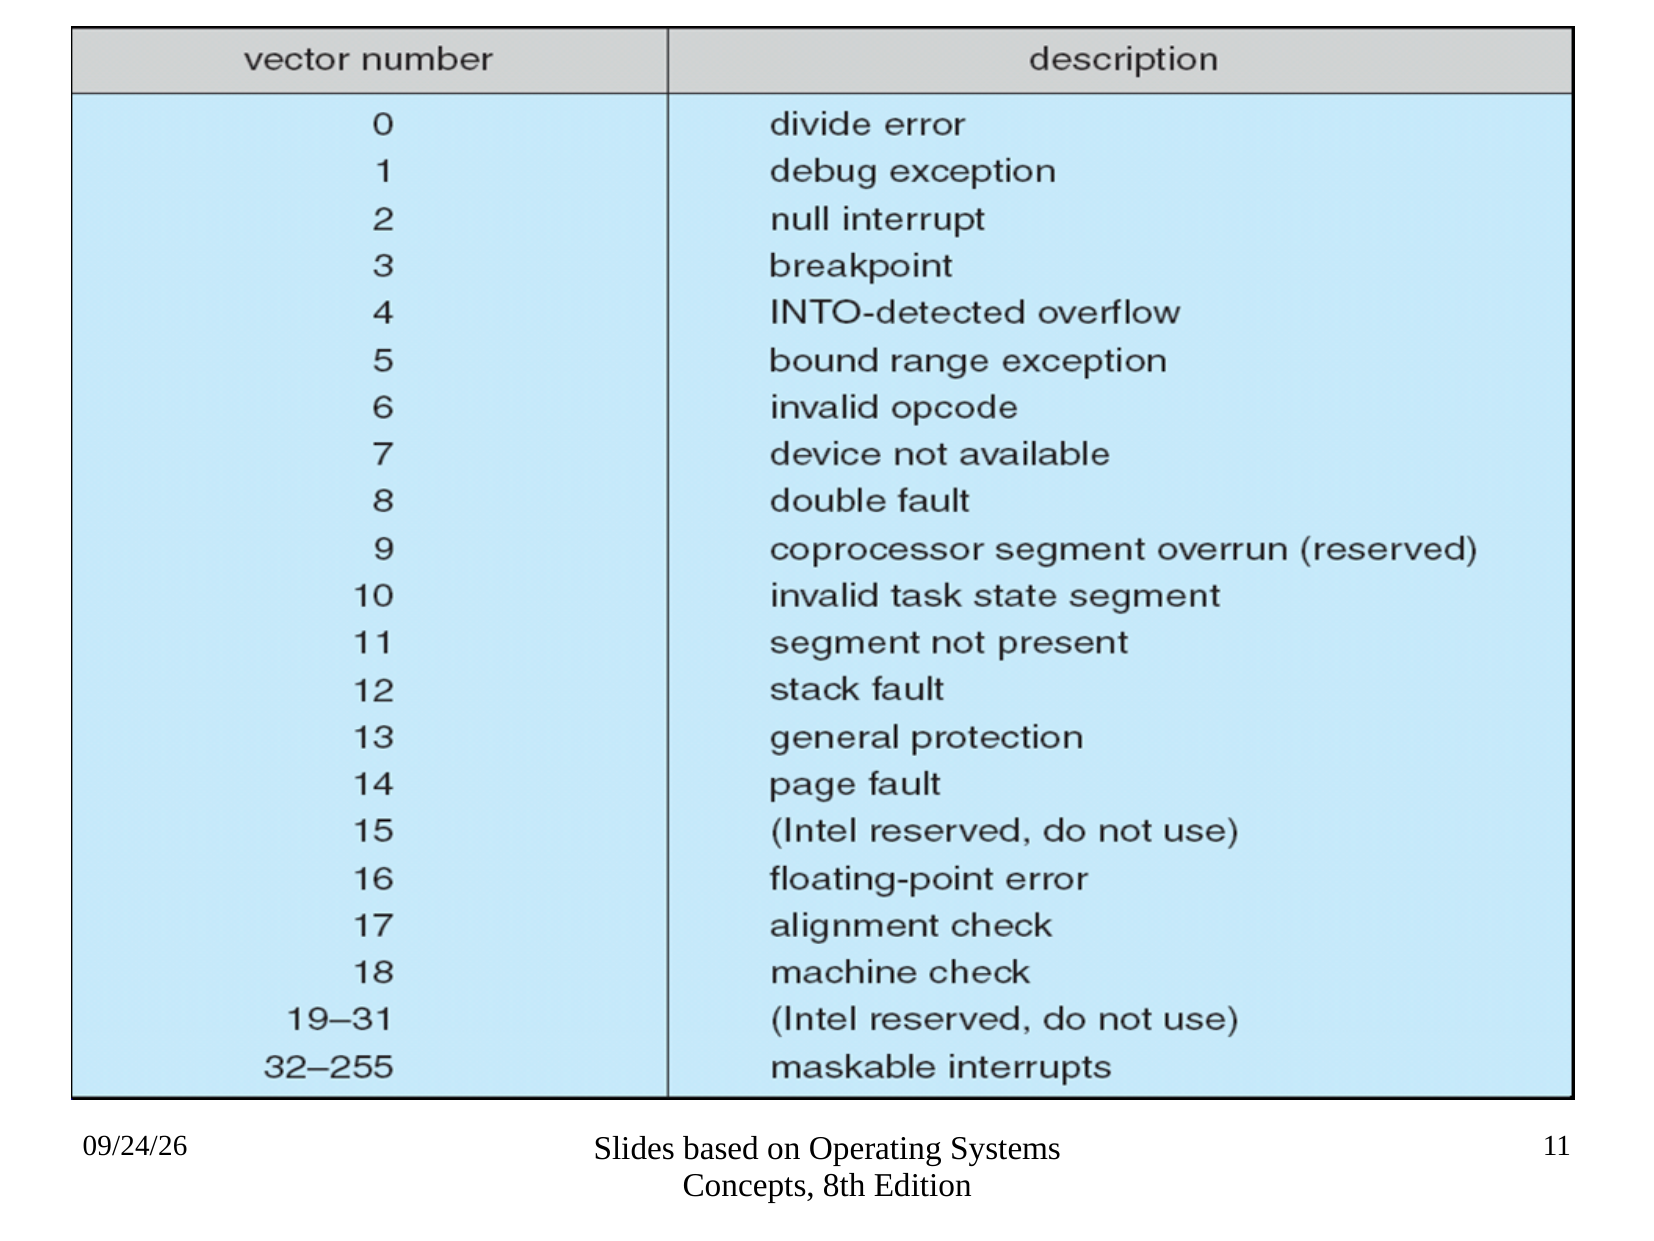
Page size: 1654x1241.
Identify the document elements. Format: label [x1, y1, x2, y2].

picture [71, 26, 1575, 1100]
